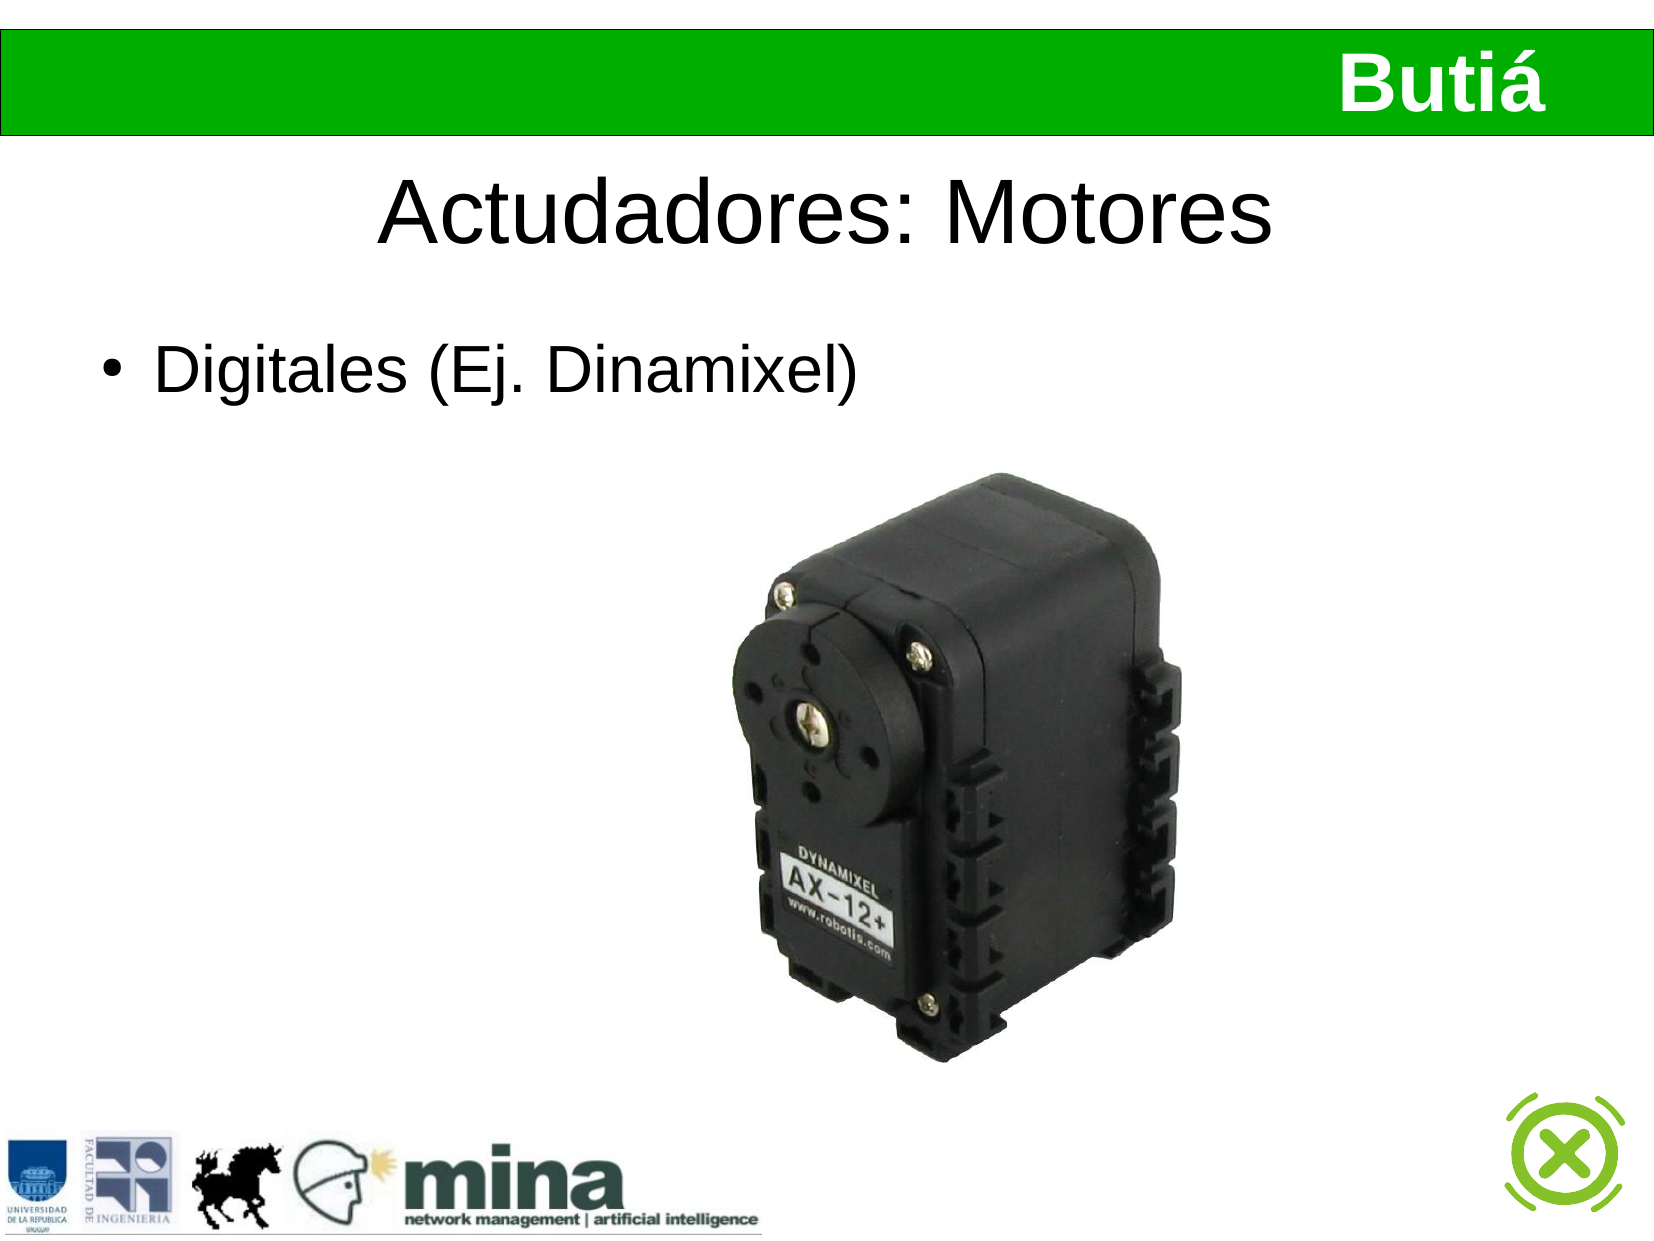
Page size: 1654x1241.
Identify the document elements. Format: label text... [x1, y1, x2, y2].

title Actudadores: Motores [82, 108, 1571, 316]
picture [5, 1130, 762, 1235]
list Digitales (Ej. Dinamixel) [82, 331, 1571, 1151]
picture [1504, 1092, 1625, 1212]
